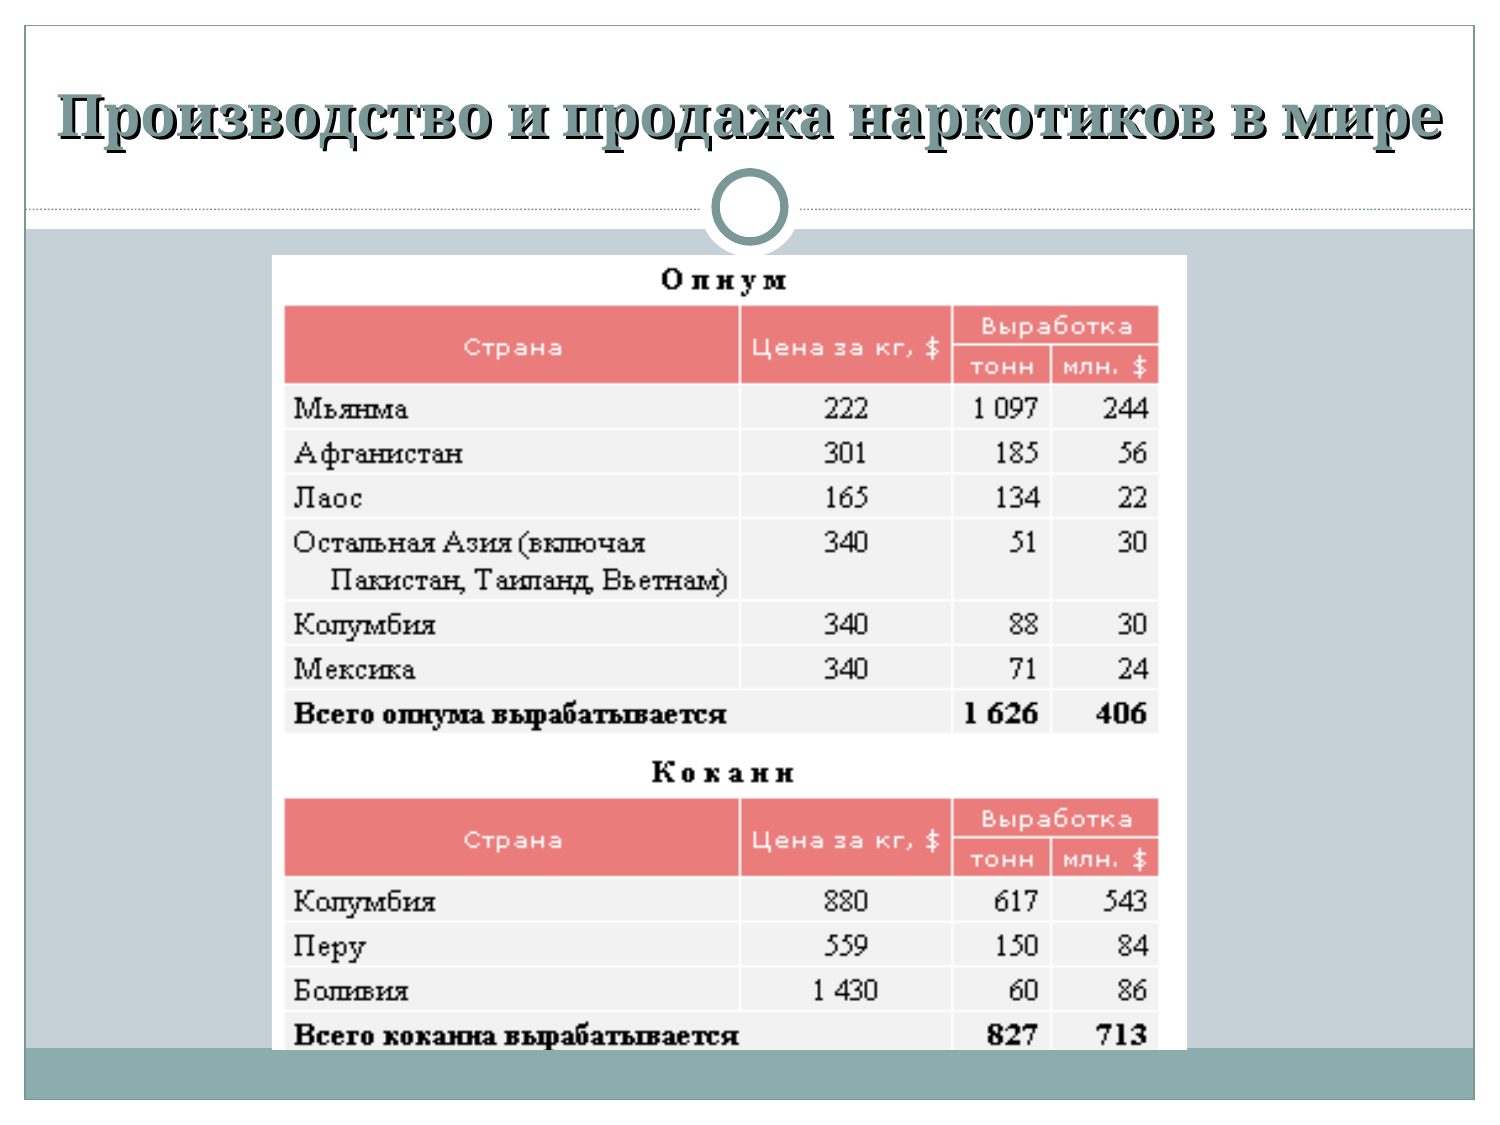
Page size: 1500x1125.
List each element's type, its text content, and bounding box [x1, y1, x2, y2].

picture [271, 255, 1188, 1051]
title Производство и продажа наркотиков в мире [29, 31, 1471, 156]
